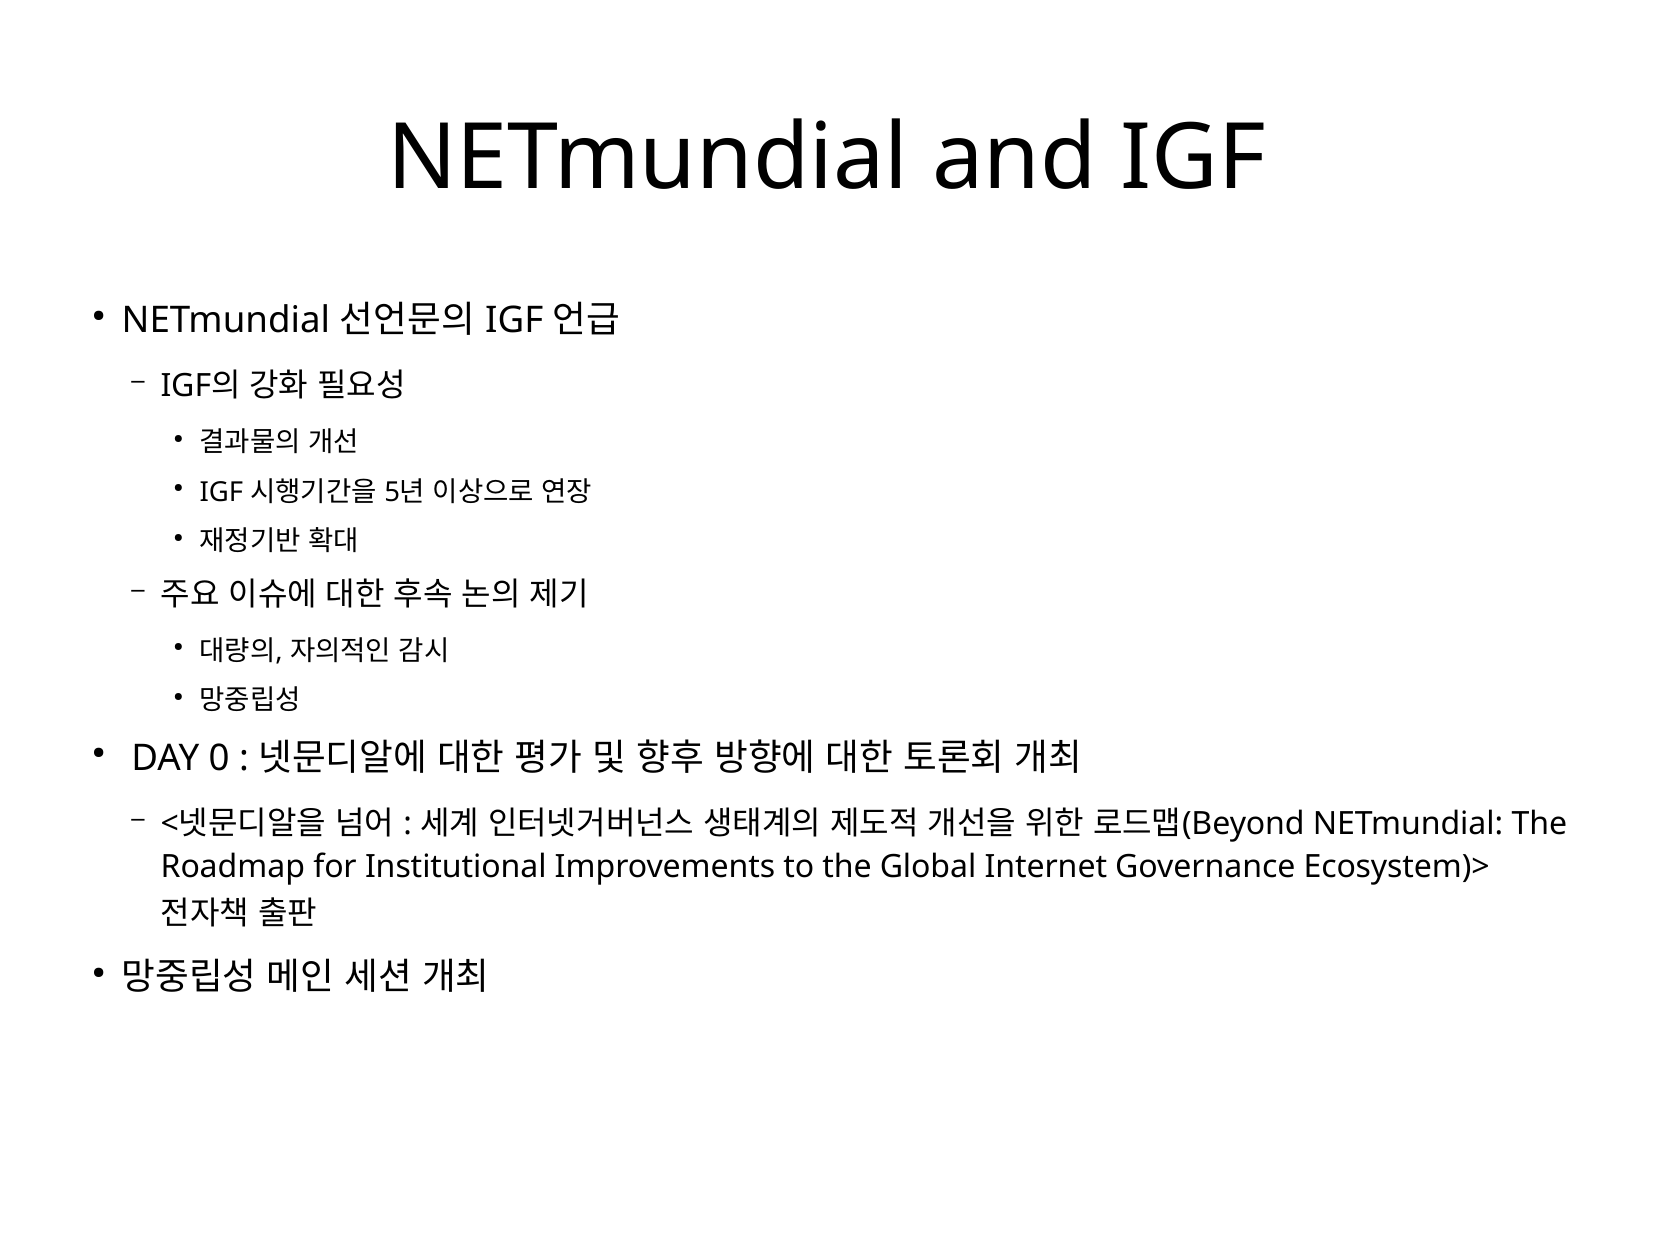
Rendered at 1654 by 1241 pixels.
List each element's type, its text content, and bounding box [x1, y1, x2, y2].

title NETmundial and IGF [82, 49, 1571, 257]
list NETmundial 선언문의 IGF 언급 IGF의 강화 필요성 결과물의 개선 IGF 시행기간을 5년 이상으로 연장 재정기반 확대 주요 이슈에 대한 후속 논의 제기 대량의, 자의적인 감시 망중립성 DAY 0 : 넷문디알에 대한 평가 및 향후 방향에 대한 토론회 개최 <넷문디알을 넘어 : 세계 인터넷거버넌스 생태계의 제도적 개선을 위한 로드맵(Beyond NETmundial: The Roadmap for Institutional Improvements to the Global Internet Governance Ecosystem)> 전자책 출판 망중립성 메인 세션 개최 [82, 290, 1571, 1010]
